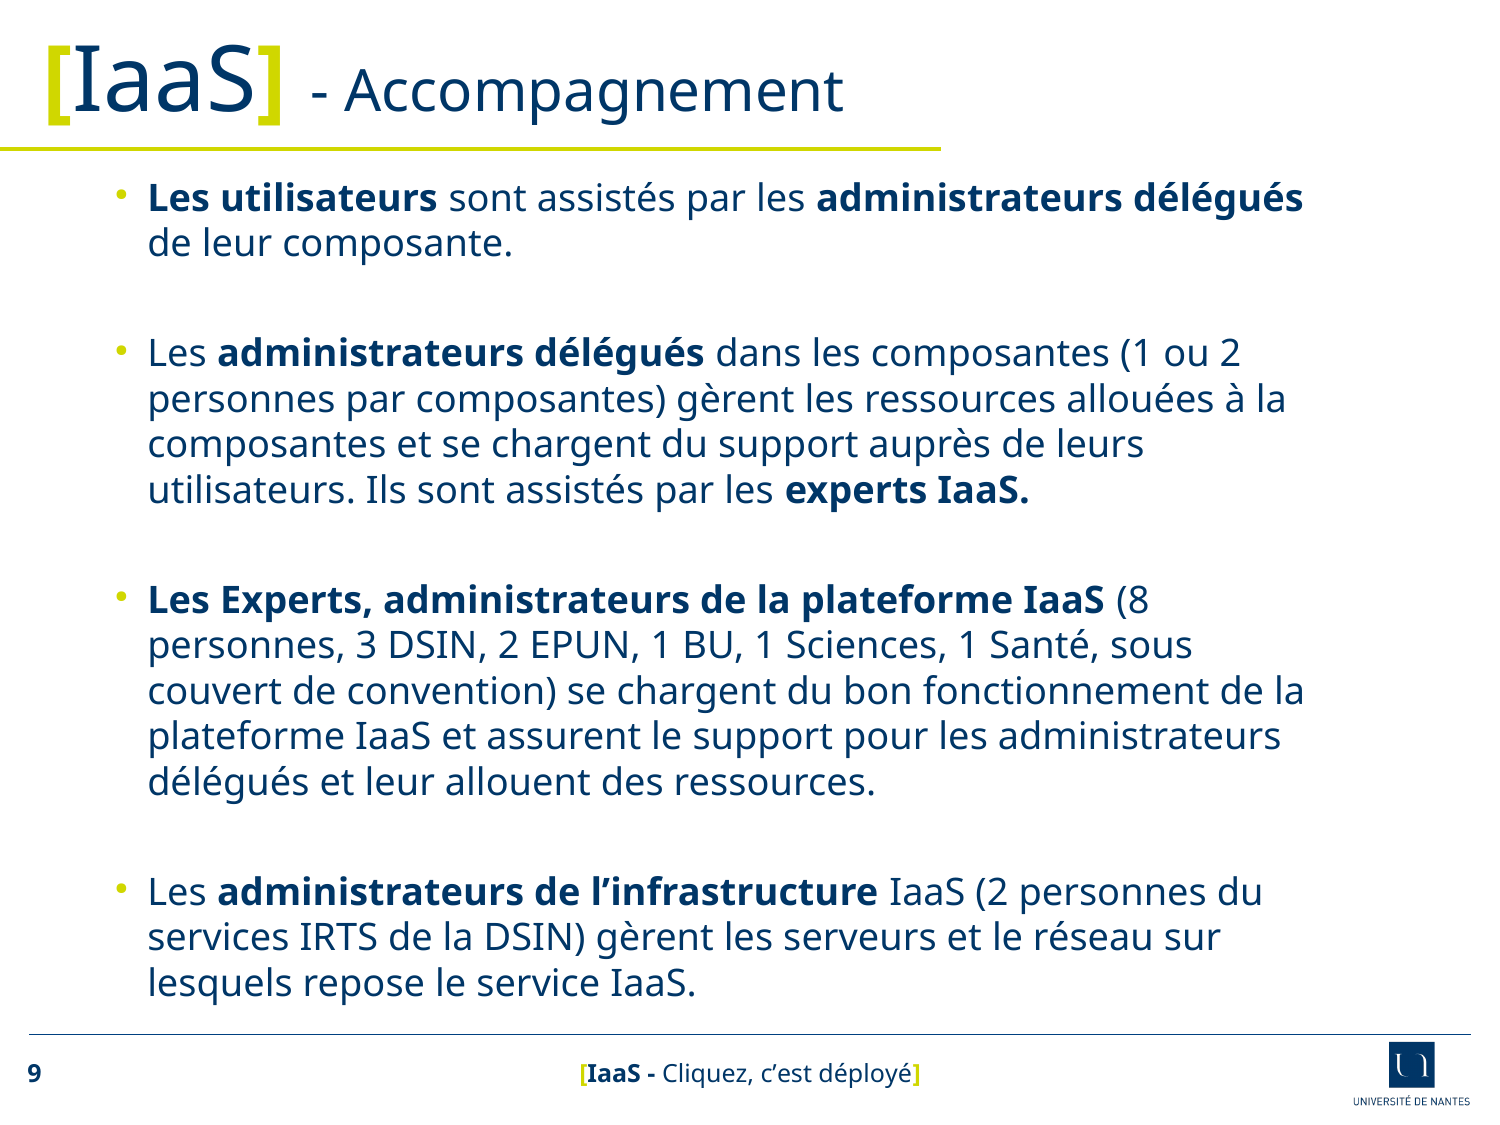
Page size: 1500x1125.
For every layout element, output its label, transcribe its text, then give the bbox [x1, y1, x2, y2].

list [IaaS] - Accompagnement [27, 0, 1348, 149]
text_box [IaaS - Cliquez, c’est déployé] [0, 1042, 1500, 1103]
list Les utilisateurs sont assistés par les administrateurs délégués de leur composante. Les administrateurs délégués dans les composantes (1 ou 2 personnes par composantes) gèrent les ressources allouées à la composantes et se chargent du support auprès de leurs utilisateurs. Ils sont assistés par les experts IaaS. Les Experts, administrateurs de la plateforme IaaS (8 personnes, 3 DSIN, 2 EPUN, 1 BU, 1 Sciences, 1 Santé, sous couvert de convention) se chargent du bon fonctionnement de la plateforme IaaS et assurent le support pour les administrateurs délégués et leur allouent des ressources. Les administrateurs de l’infrastructure IaaS (2 personnes du services IRTS de la DSIN) gèrent les serveurs et le réseau sur lesquels repose le service IaaS. [100, 165, 1353, 1016]
